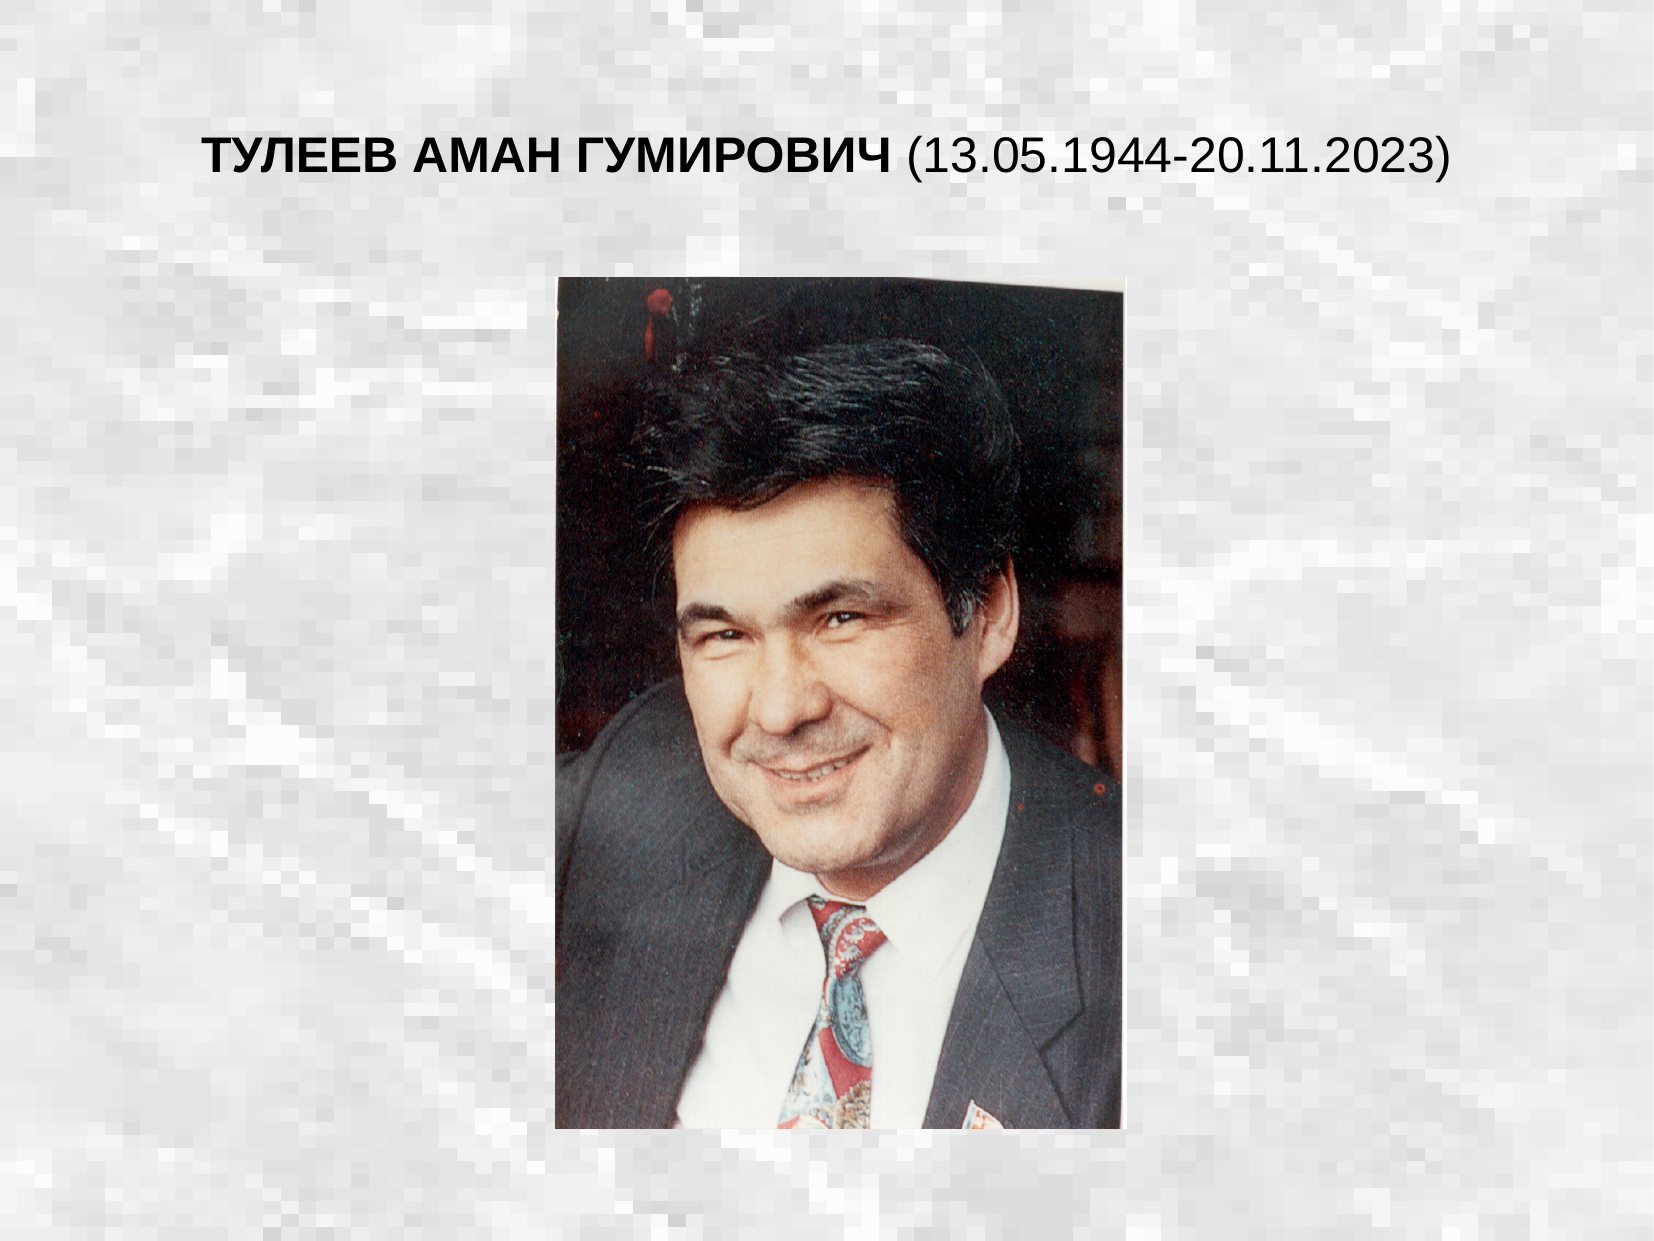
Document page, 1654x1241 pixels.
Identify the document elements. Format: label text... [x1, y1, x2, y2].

title ТУЛЕЕВ АМАН ГУМИРОВИЧ (13.05.1944-20.11.2023) [82, 49, 1571, 257]
picture [555, 277, 1127, 1129]
